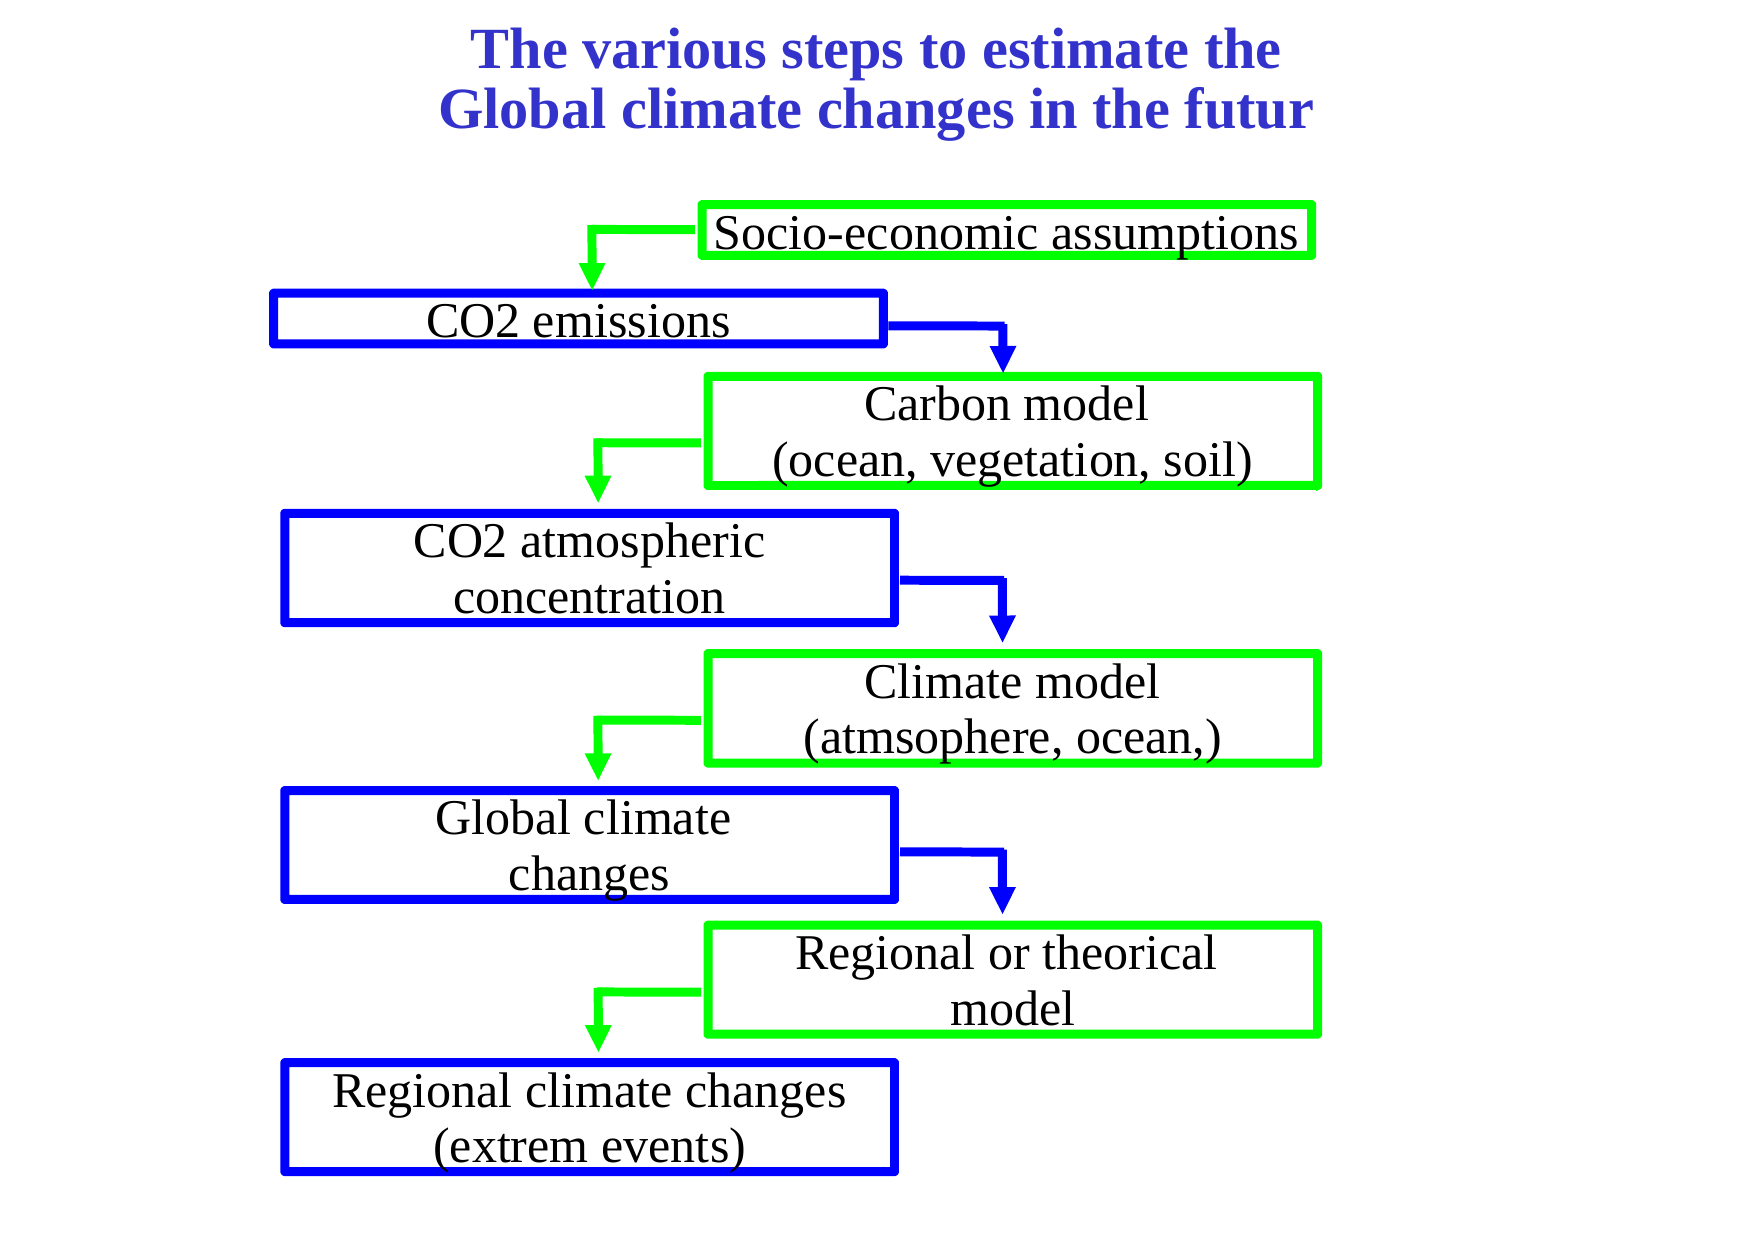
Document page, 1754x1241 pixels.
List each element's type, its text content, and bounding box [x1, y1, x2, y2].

text_box Climate model (atmsophere, ocean,) [708, 653, 1318, 765]
text_box CO2 emissions [273, 293, 884, 349]
text_box Regional climate changes (extrem events) [284, 1062, 895, 1174]
text_box Regional or theorical model [708, 925, 1318, 1036]
text_box Socio-economic assumptions [702, 204, 1312, 261]
text_box Global climate changes [284, 790, 895, 902]
text_box The various steps to estimate the Global climate changes in the futur [30, 11, 1723, 149]
text_box Carbon model (ocean, vegetation, soil) [708, 376, 1318, 487]
text_box CO2 atmospheric concentration [284, 513, 895, 624]
